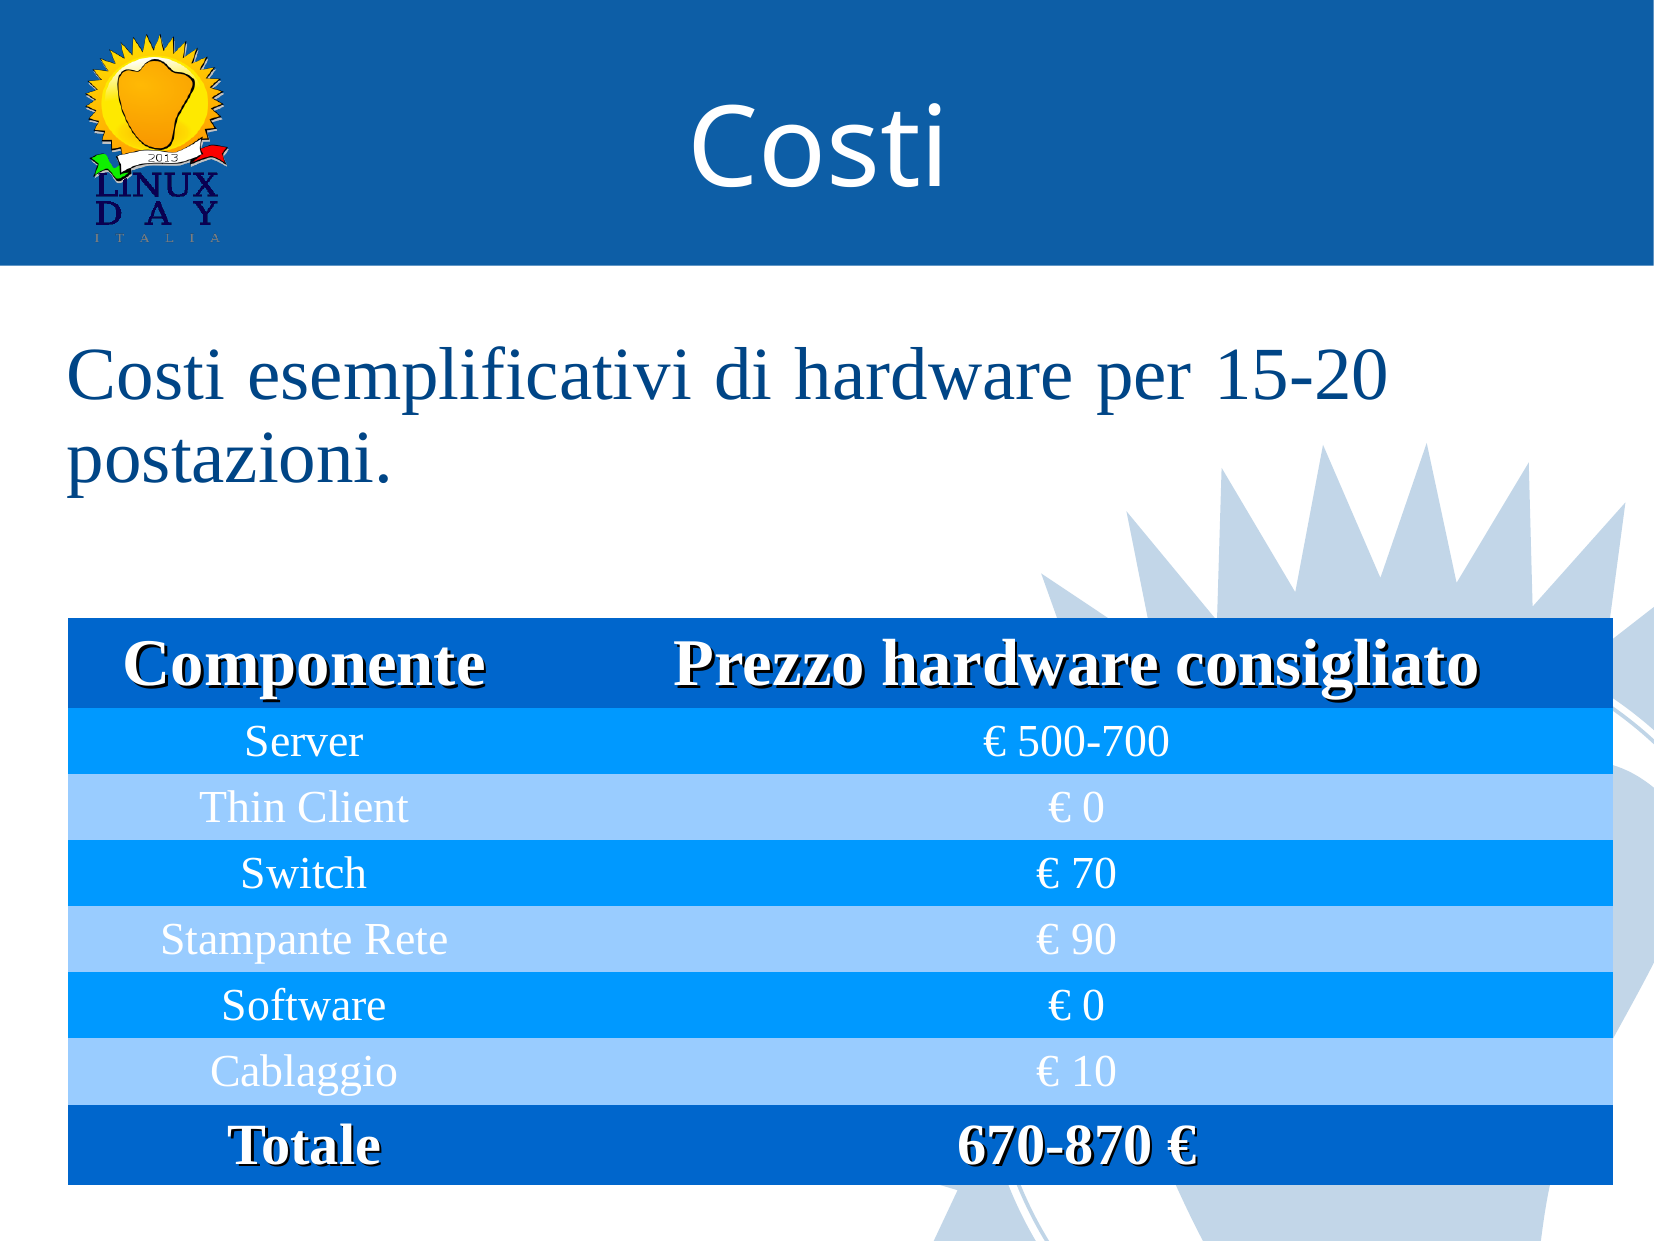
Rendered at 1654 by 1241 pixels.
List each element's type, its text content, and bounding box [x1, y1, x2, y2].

table_cell Totale [68, 1105, 541, 1185]
text_box Costi esemplificativi di hardware per 15-20 postazioni. [66, 332, 1586, 499]
table_cell Stampante Rete [68, 906, 541, 972]
table_header Componente [68, 618, 541, 708]
table_cell € 0 [541, 972, 1613, 1038]
table_cell Cablaggio [68, 1038, 541, 1105]
table_cell Thin Client [68, 774, 541, 840]
table_cell € 10 [541, 1038, 1613, 1105]
table_cell € 0 [541, 774, 1613, 840]
table_cell Switch [68, 840, 541, 906]
table_cell € 500-700 [541, 708, 1613, 774]
table_cell Software [68, 972, 541, 1038]
table_cell € 70 [541, 840, 1613, 906]
table_cell € 90 [541, 906, 1613, 972]
title Costi [687, 73, 972, 212]
table_header Prezzo hardware consigliato [541, 618, 1613, 708]
picture [76, 13, 237, 262]
table_cell 670-870 € [541, 1105, 1613, 1185]
table_cell Server [68, 708, 541, 774]
